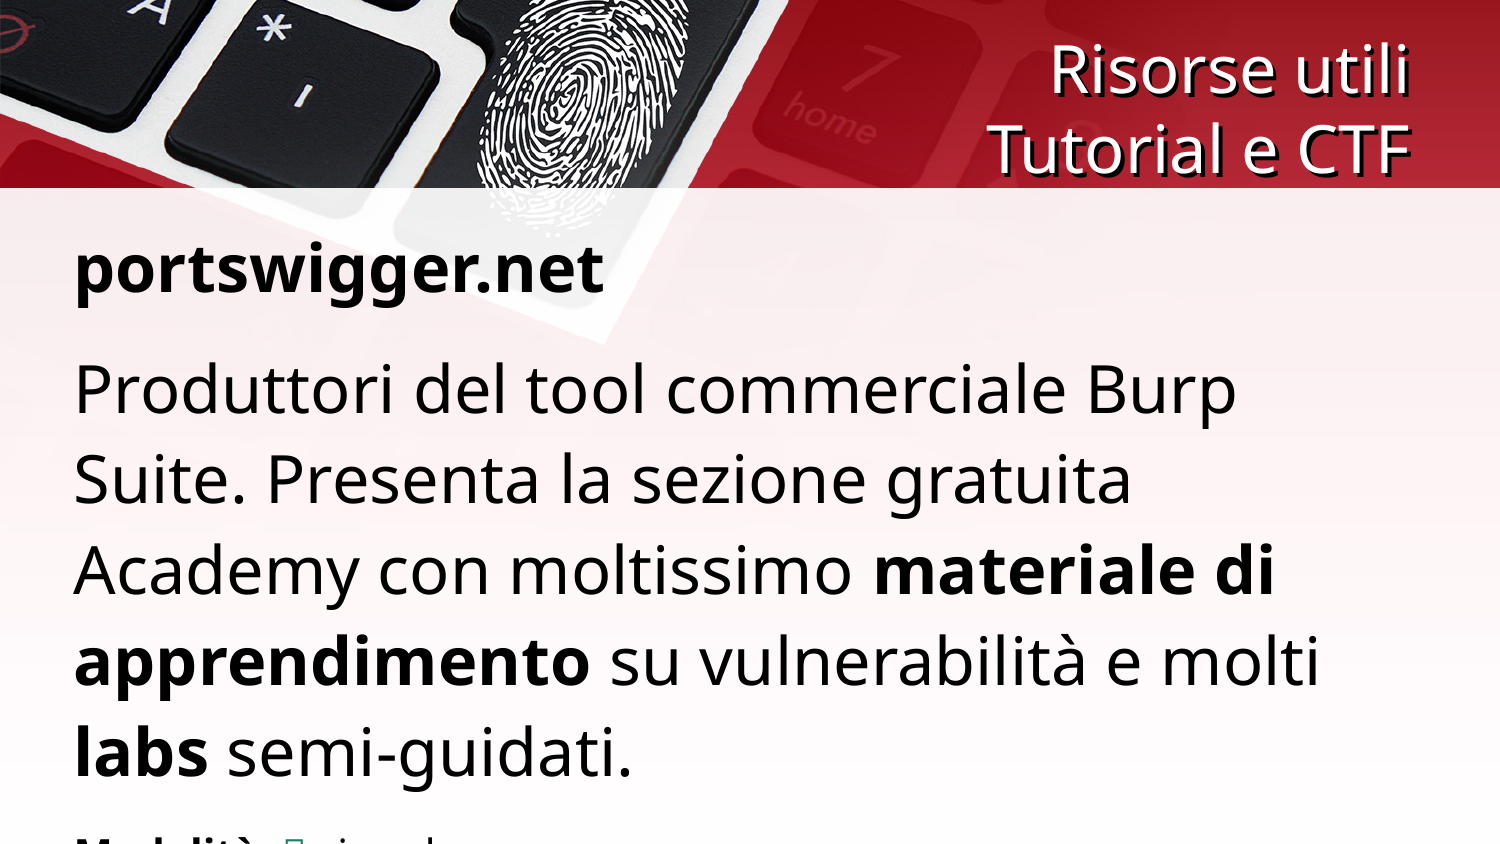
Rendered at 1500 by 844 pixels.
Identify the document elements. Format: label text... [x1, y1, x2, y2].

picture [0, 0, 1500, 844]
title Risorse utili Tutorial e CTF [73, 46, 1427, 168]
list portswigger.net Produttori del tool commerciale Burp Suite. Presenta la sezione gratuita Academy con moltissimo materiale di apprendimento su vulnerabilità e molti labs semi-guidati. Modalità:  singola Difficoltà: low / medium Learning: 70% - Lab: 30% [73, 221, 1418, 789]
